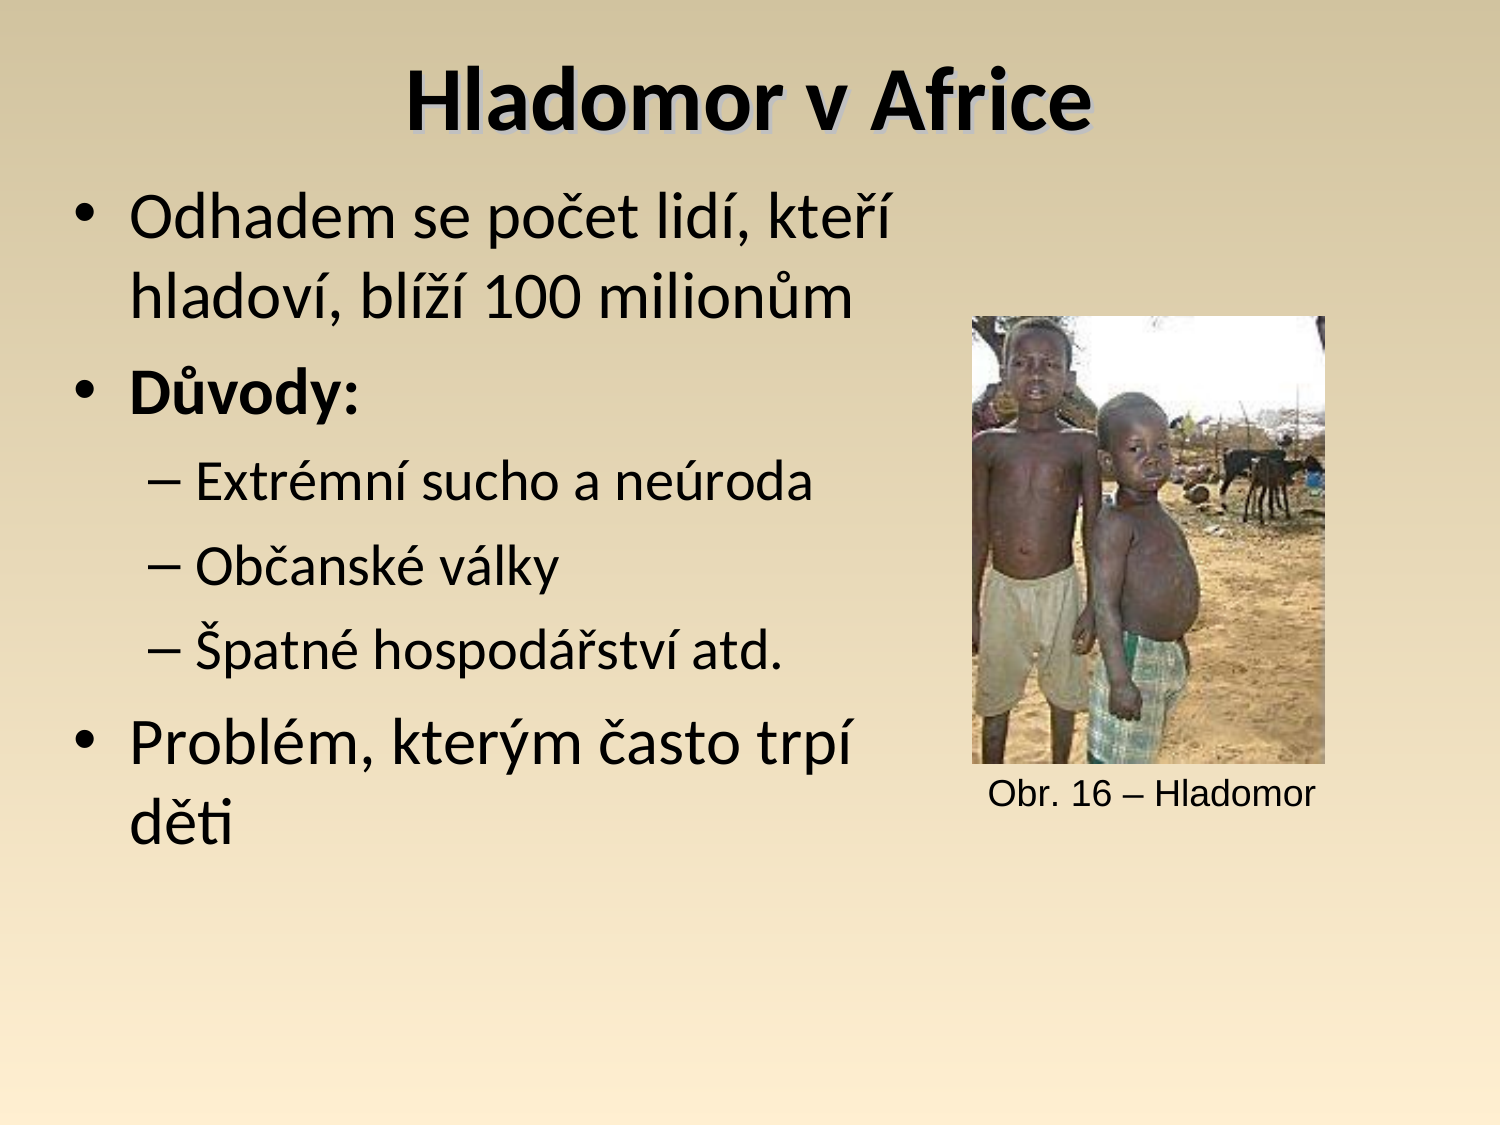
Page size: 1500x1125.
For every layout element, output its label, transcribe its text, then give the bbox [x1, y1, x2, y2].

list Odhadem se počet lidí, kteří hladoví, blíží 100 milionům Důvody: Extrémní sucho a neúroda Občanské války Špatné hospodářství atd. Problém, kterým často trpí děti [58, 163, 926, 938]
text_box Obr. 16 – Hladomor [972, 761, 1337, 823]
title Hladomor v Africe [75, 31, 1426, 157]
picture [972, 316, 1325, 761]
